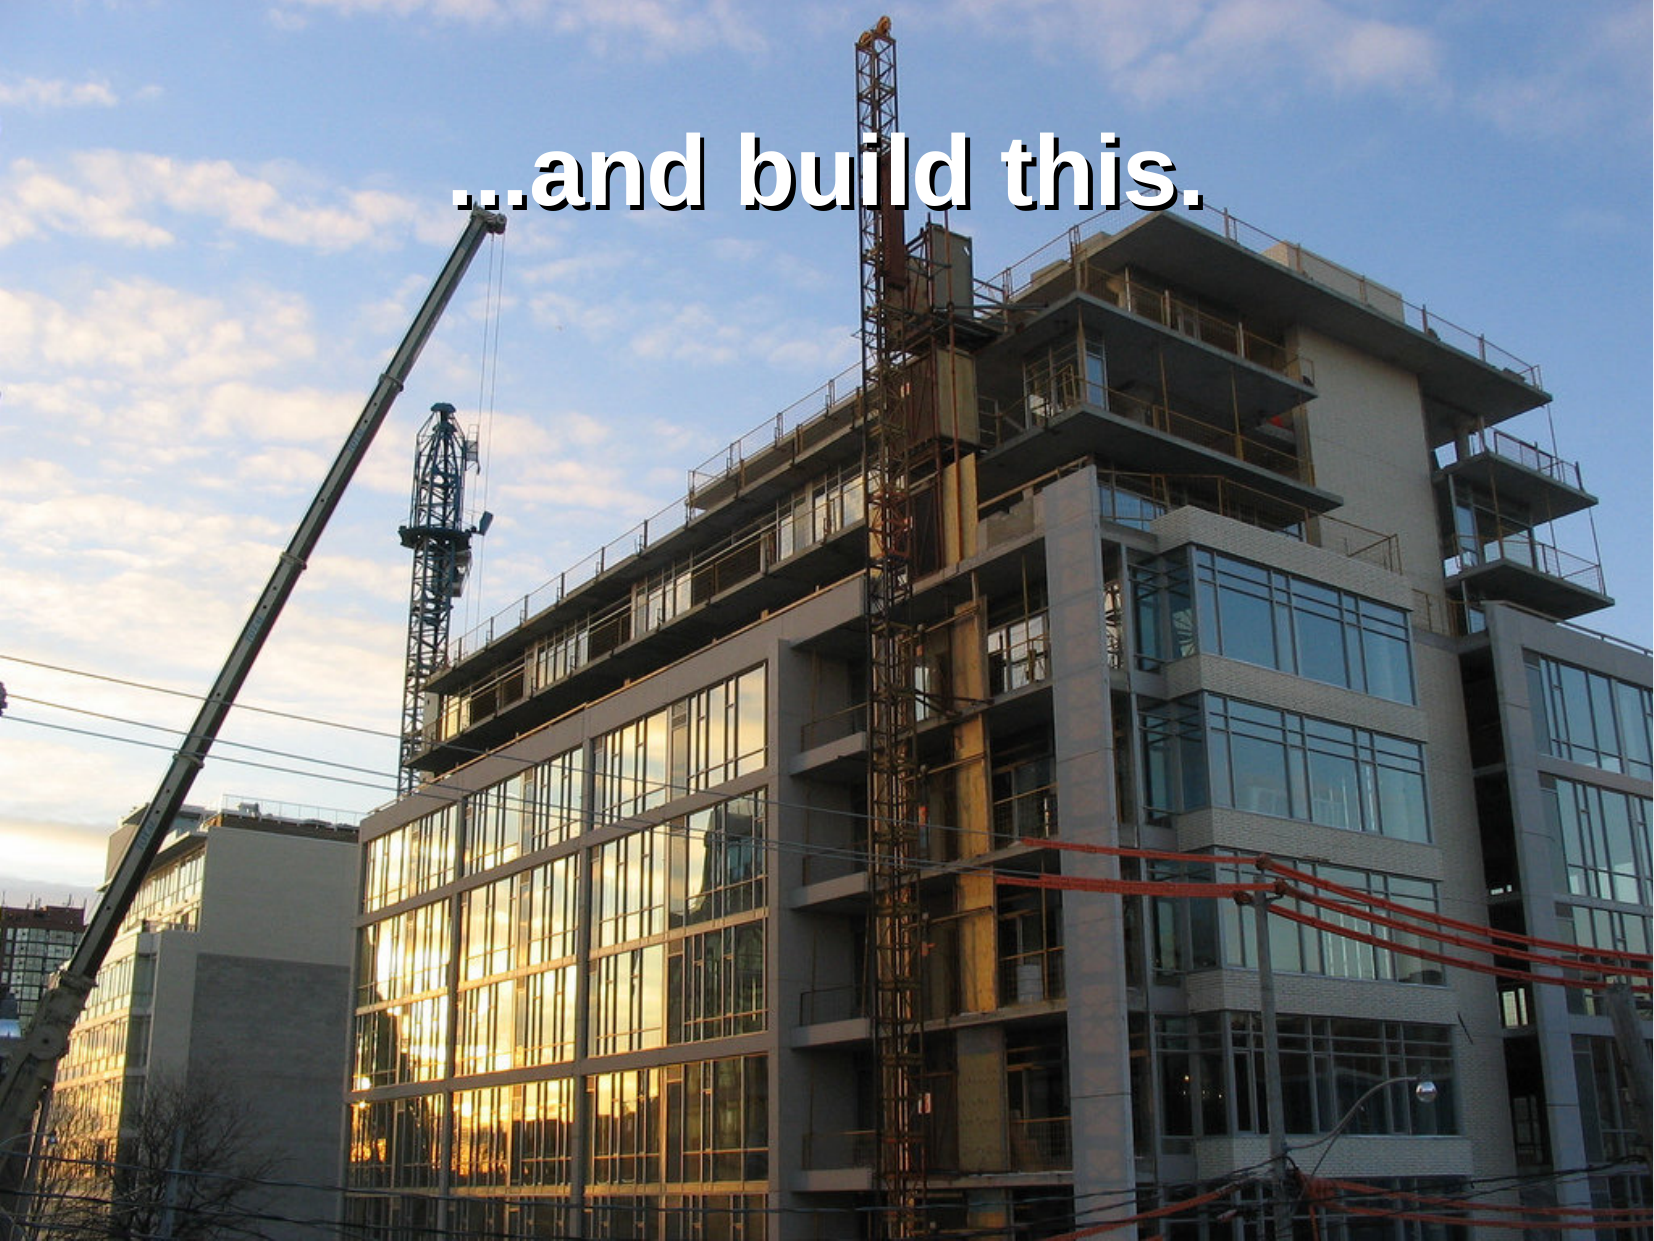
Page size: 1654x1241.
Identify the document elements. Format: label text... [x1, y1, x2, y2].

picture [0, 0, 1654, 1241]
title ...and build this. [82, 67, 1571, 275]
